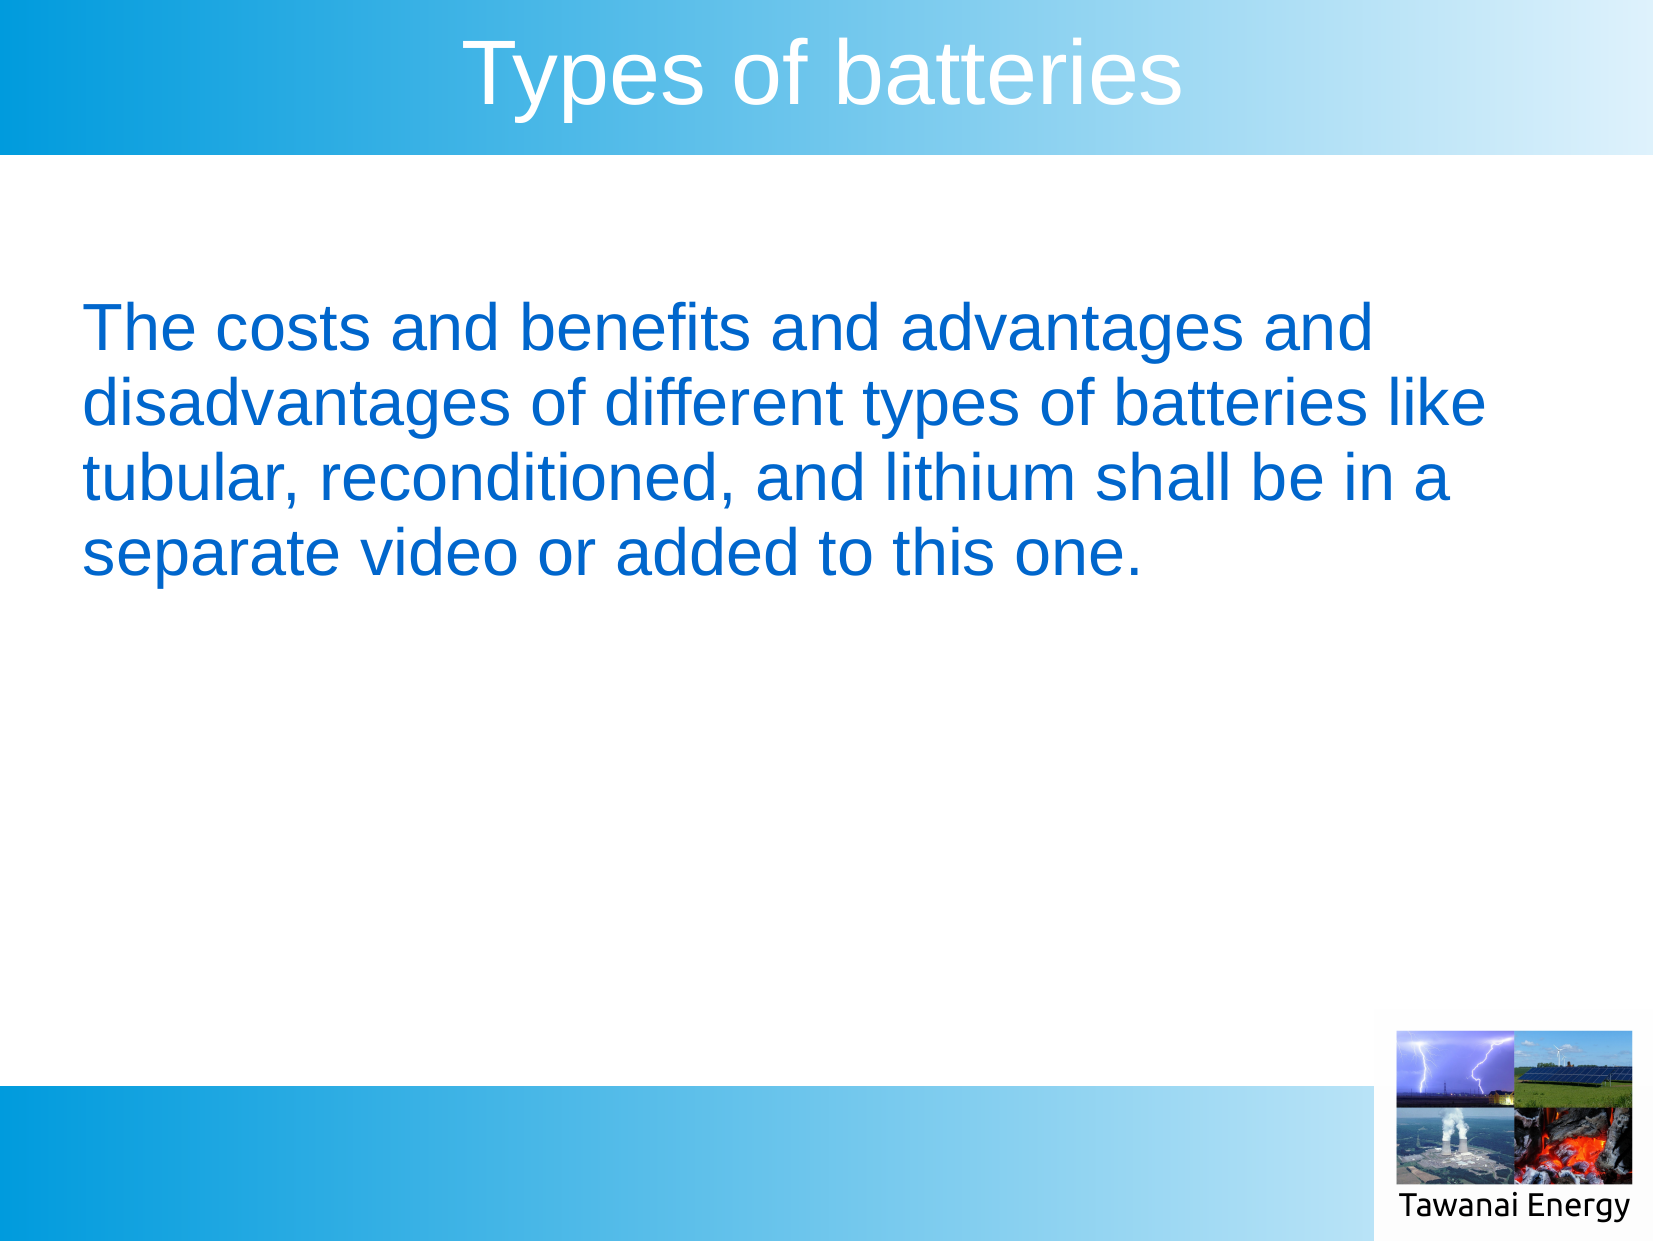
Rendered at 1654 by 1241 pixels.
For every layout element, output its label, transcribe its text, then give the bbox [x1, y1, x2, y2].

picture [1374, 1009, 1654, 1241]
title Types of batteries [79, 20, 1568, 126]
list The costs and benefits and advantages and disadvantages of different types of batteries like tubular, reconditioned, and lithium shall be in a separate video or added to this one. [82, 290, 1571, 1010]
